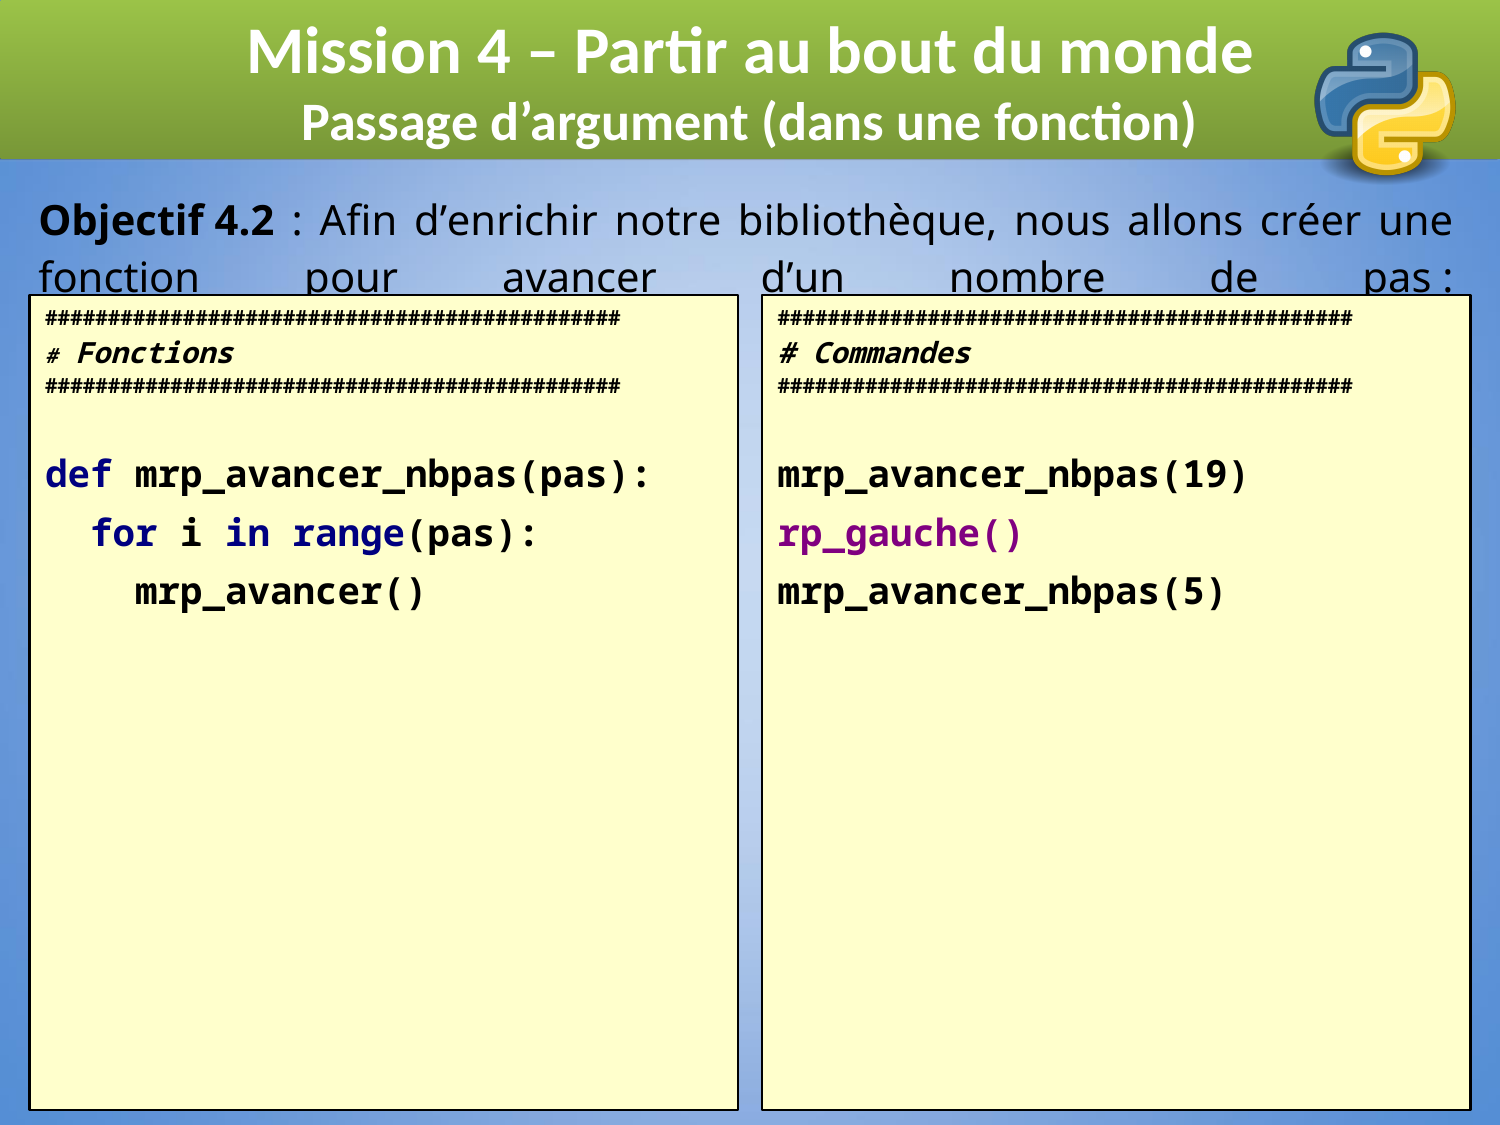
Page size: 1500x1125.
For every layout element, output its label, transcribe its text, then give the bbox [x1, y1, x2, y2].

text_box Objectif 4.2 : Afin d’enrichir notre bibliothèque, nous allons créer une fonction pour avancer d’un nombre de pas : mrp_avancer_nbpas(pas). [23, 183, 1469, 282]
picture [0, 29, 1500, 1125]
text_box Mission 4 – Partir au bout du monde Passage d’argument (dans une fonction) [0, 0, 1500, 159]
text_box ############################################## # Fonctions ############################################## def mrp_avancer_nbpas(pas): for i in range(pas): mrp_avancer() [29, 295, 739, 1111]
text_box ############################################## # Commandes ############################################## mrp_avancer_nbpas(19) rp_gauche() mrp_avancer_nbpas(5) [761, 295, 1471, 1111]
